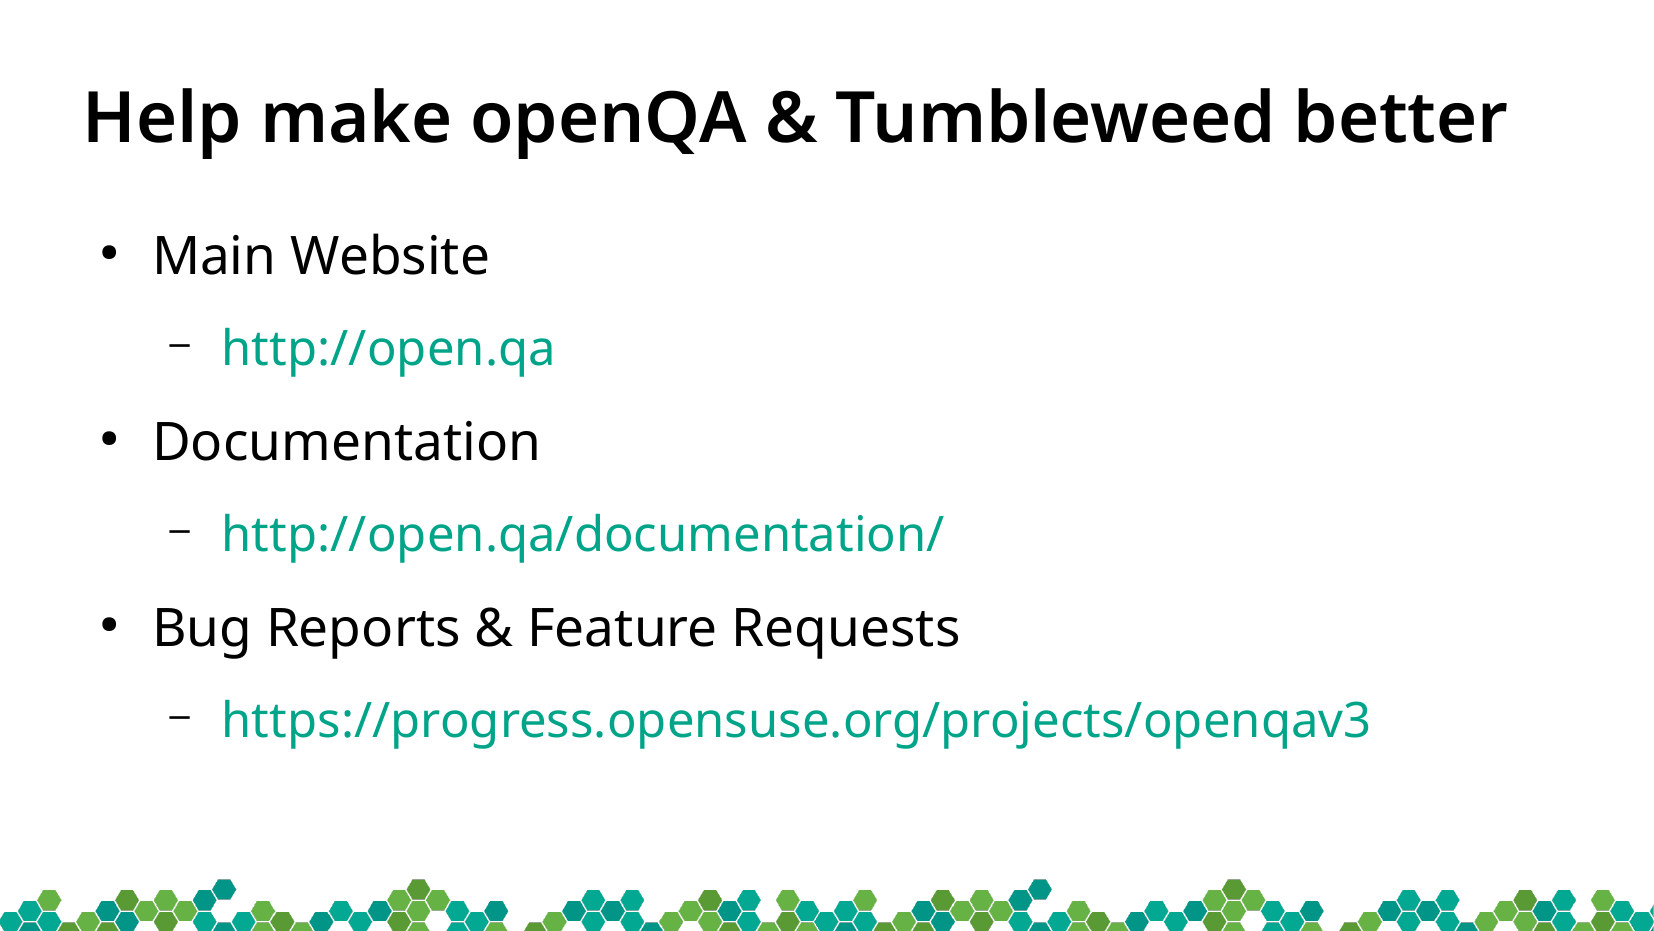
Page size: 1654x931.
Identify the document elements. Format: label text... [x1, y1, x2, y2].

title Help make openQA & Tumbleweed better [82, 37, 1571, 193]
picture [0, 871, 1654, 931]
list Main Website http://open.qa Documentation http://open.qa/documentation/ Bug Reports & Feature Requests https://progress.opensuse.org/projects/openqav3 [82, 217, 1571, 758]
